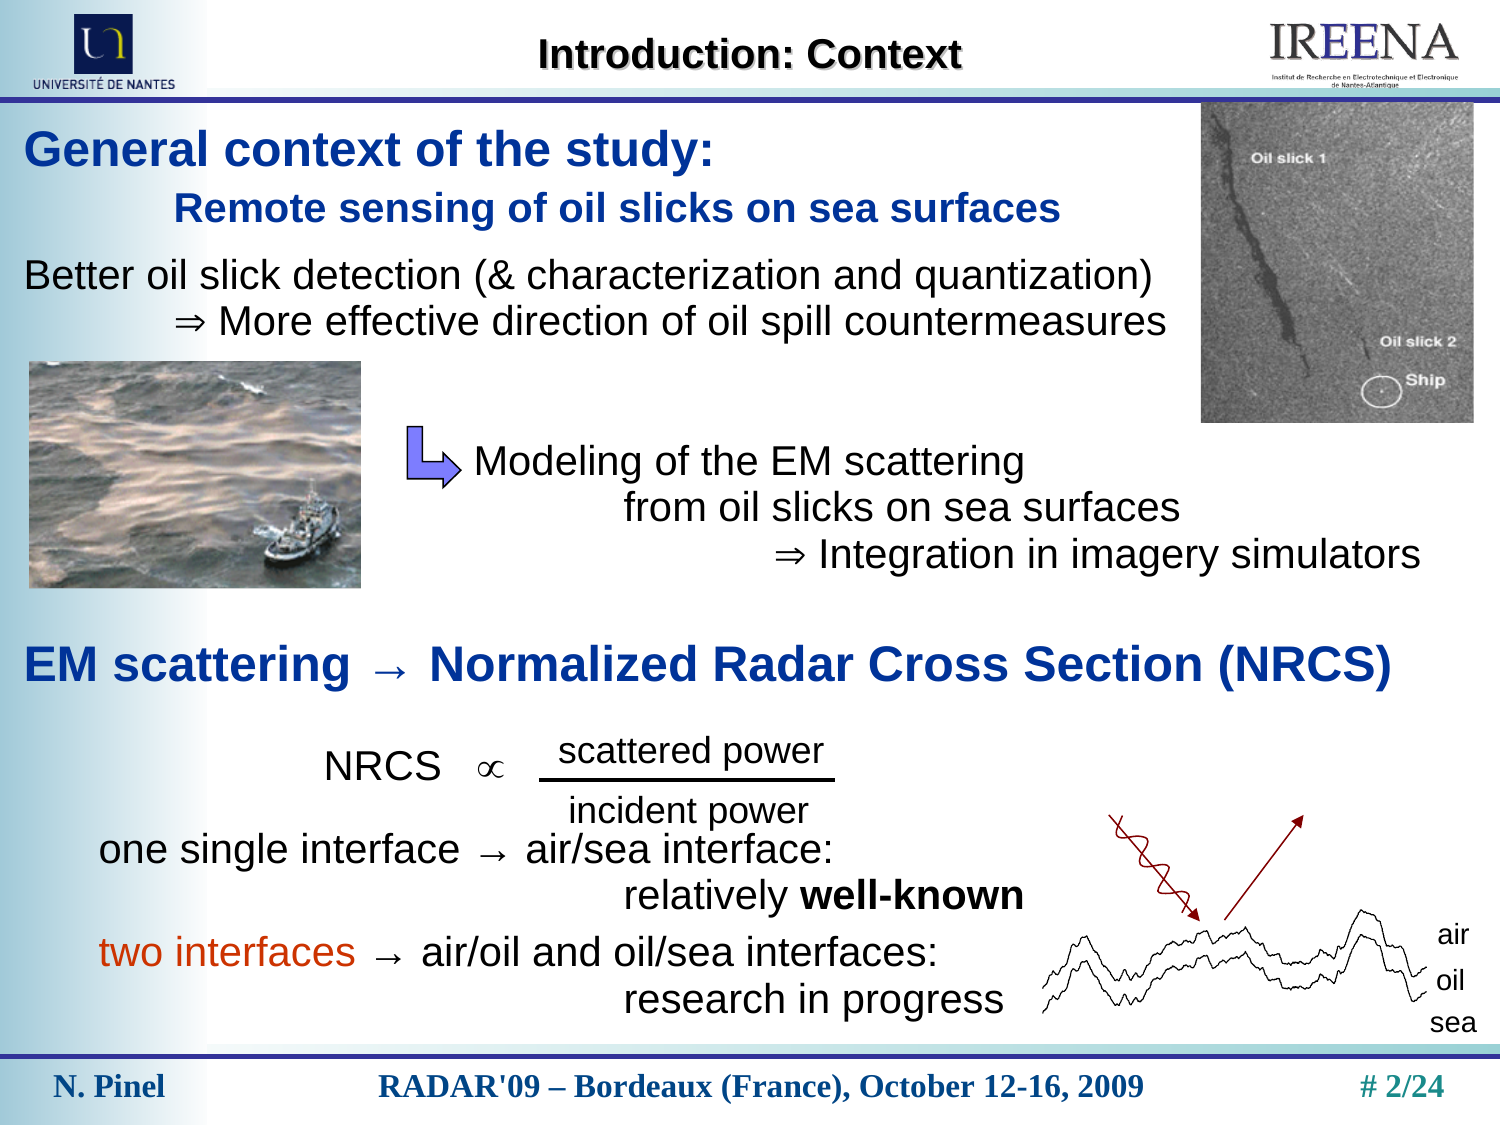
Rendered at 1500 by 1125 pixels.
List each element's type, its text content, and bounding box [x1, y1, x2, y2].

text_box [407, 426, 461, 488]
title Introduction: Context [75, 23, 1426, 103]
list General context of the study: Remote sensing of oil slicks on sea surfaces Better oil slick detection (& characterization and quantization)  More effective direction of oil spill countermeasures Modeling of the EM scattering from oil slicks on sea surfaces  Integration in imagery simulators EM scattering → Normalized Radar Cross Section (NRCS) NRCS  one single interface → air/sea interface: relatively well-known two interfaces → air/oil and oil/sea interfaces: research in progress [8, 113, 1465, 1047]
text_box incident power [542, 781, 836, 839]
picture [1426, 23, 1459, 89]
text_box oil [1384, 956, 1500, 1005]
text_box air [1406, 910, 1500, 956]
picture [29, 14, 178, 95]
picture [29, 361, 361, 590]
text_box sea [1406, 998, 1500, 1047]
text_box scattered power [530, 721, 853, 780]
picture [1200, 102, 1474, 423]
